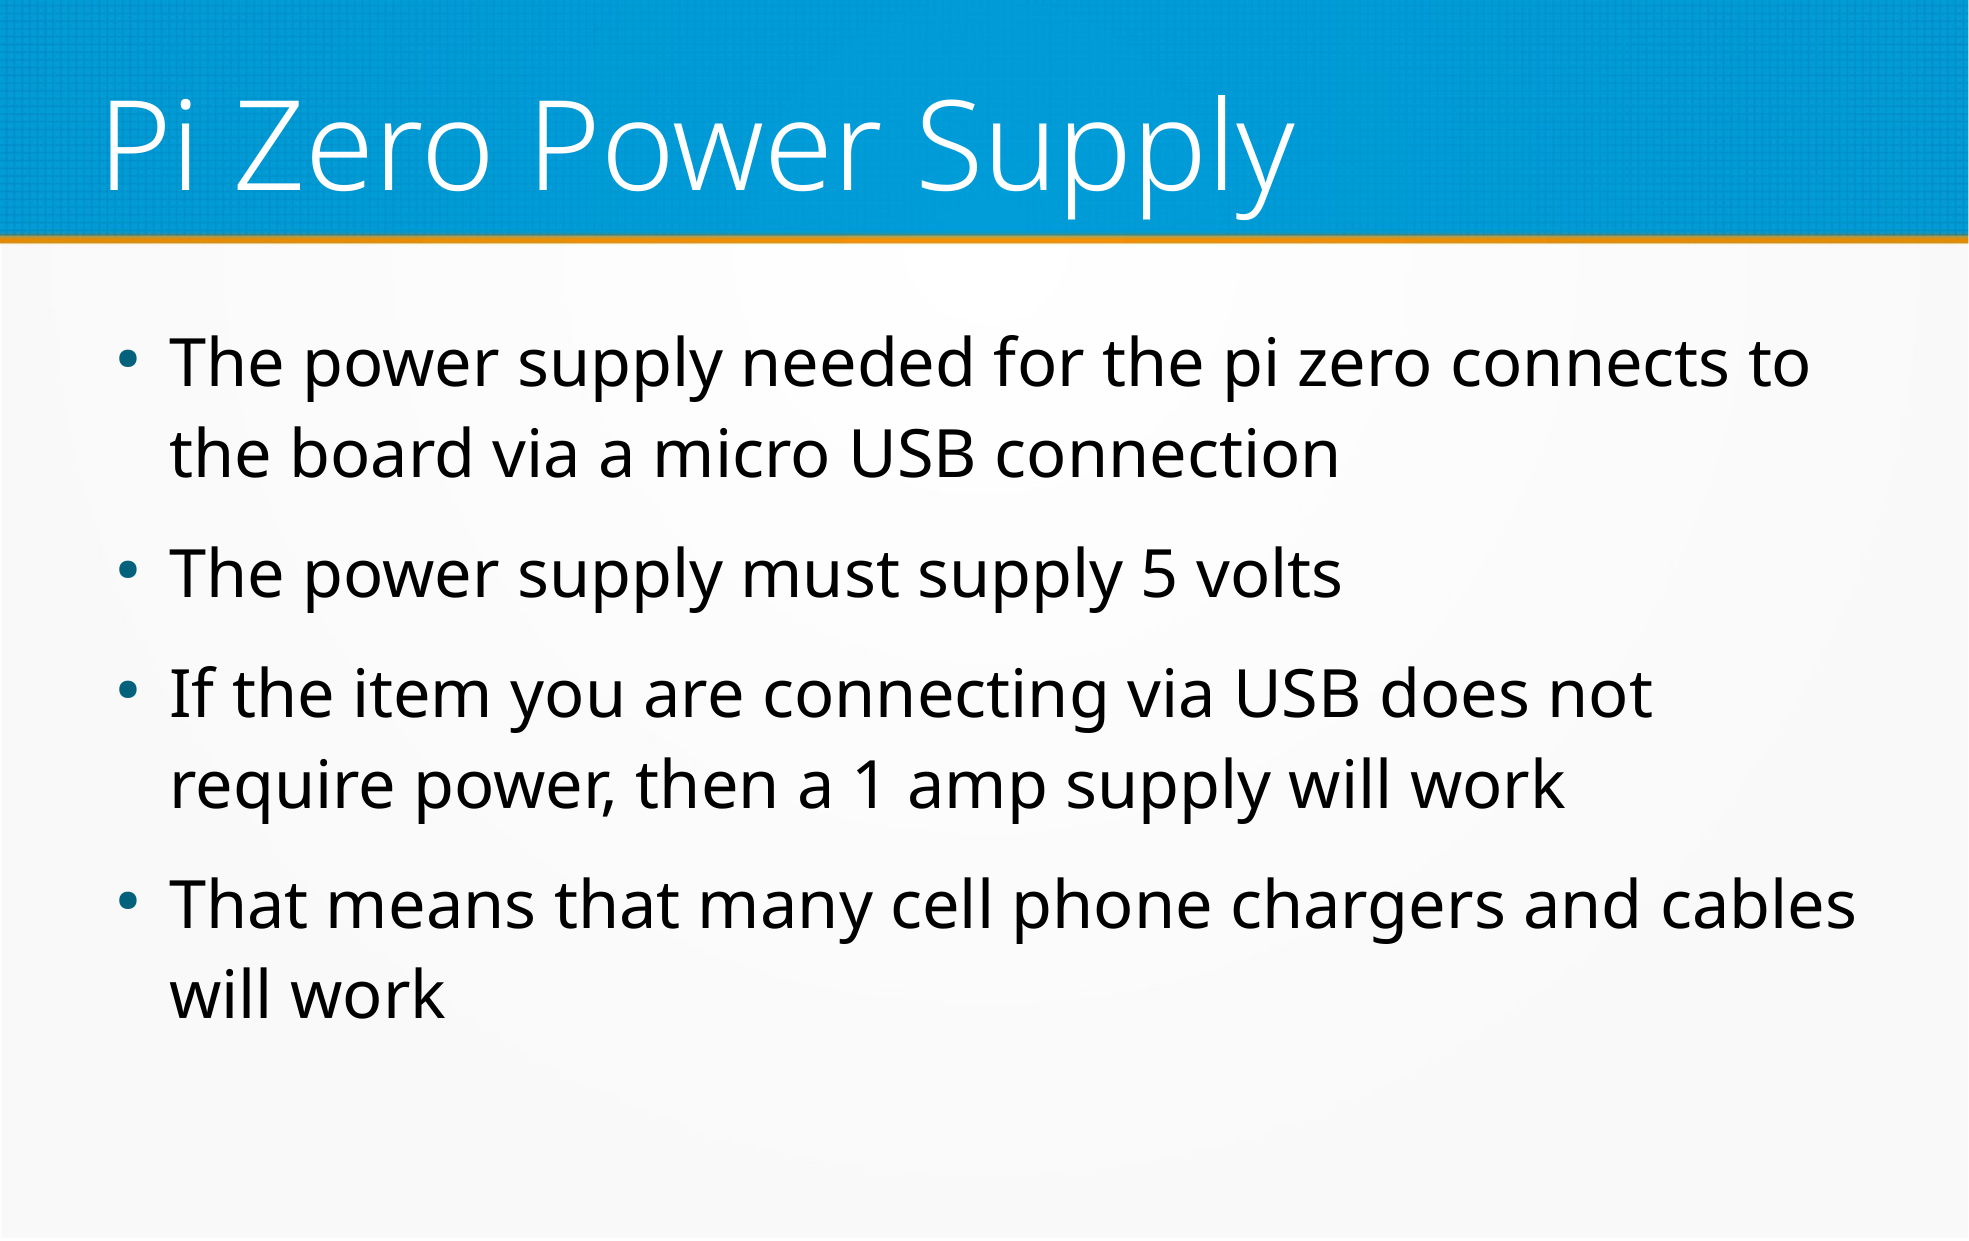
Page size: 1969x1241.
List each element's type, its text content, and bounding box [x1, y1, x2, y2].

title Pi Zero Power Supply [98, 19, 1870, 227]
list The power supply needed for the pi zero connects to the board via a micro USB connection The power supply must supply 5 volts If the item you are connecting via USB does not require power, then a 1 amp supply will work That means that many cell phone chargers and cables will work [98, 315, 1861, 1081]
picture [0, 233, 1969, 1241]
